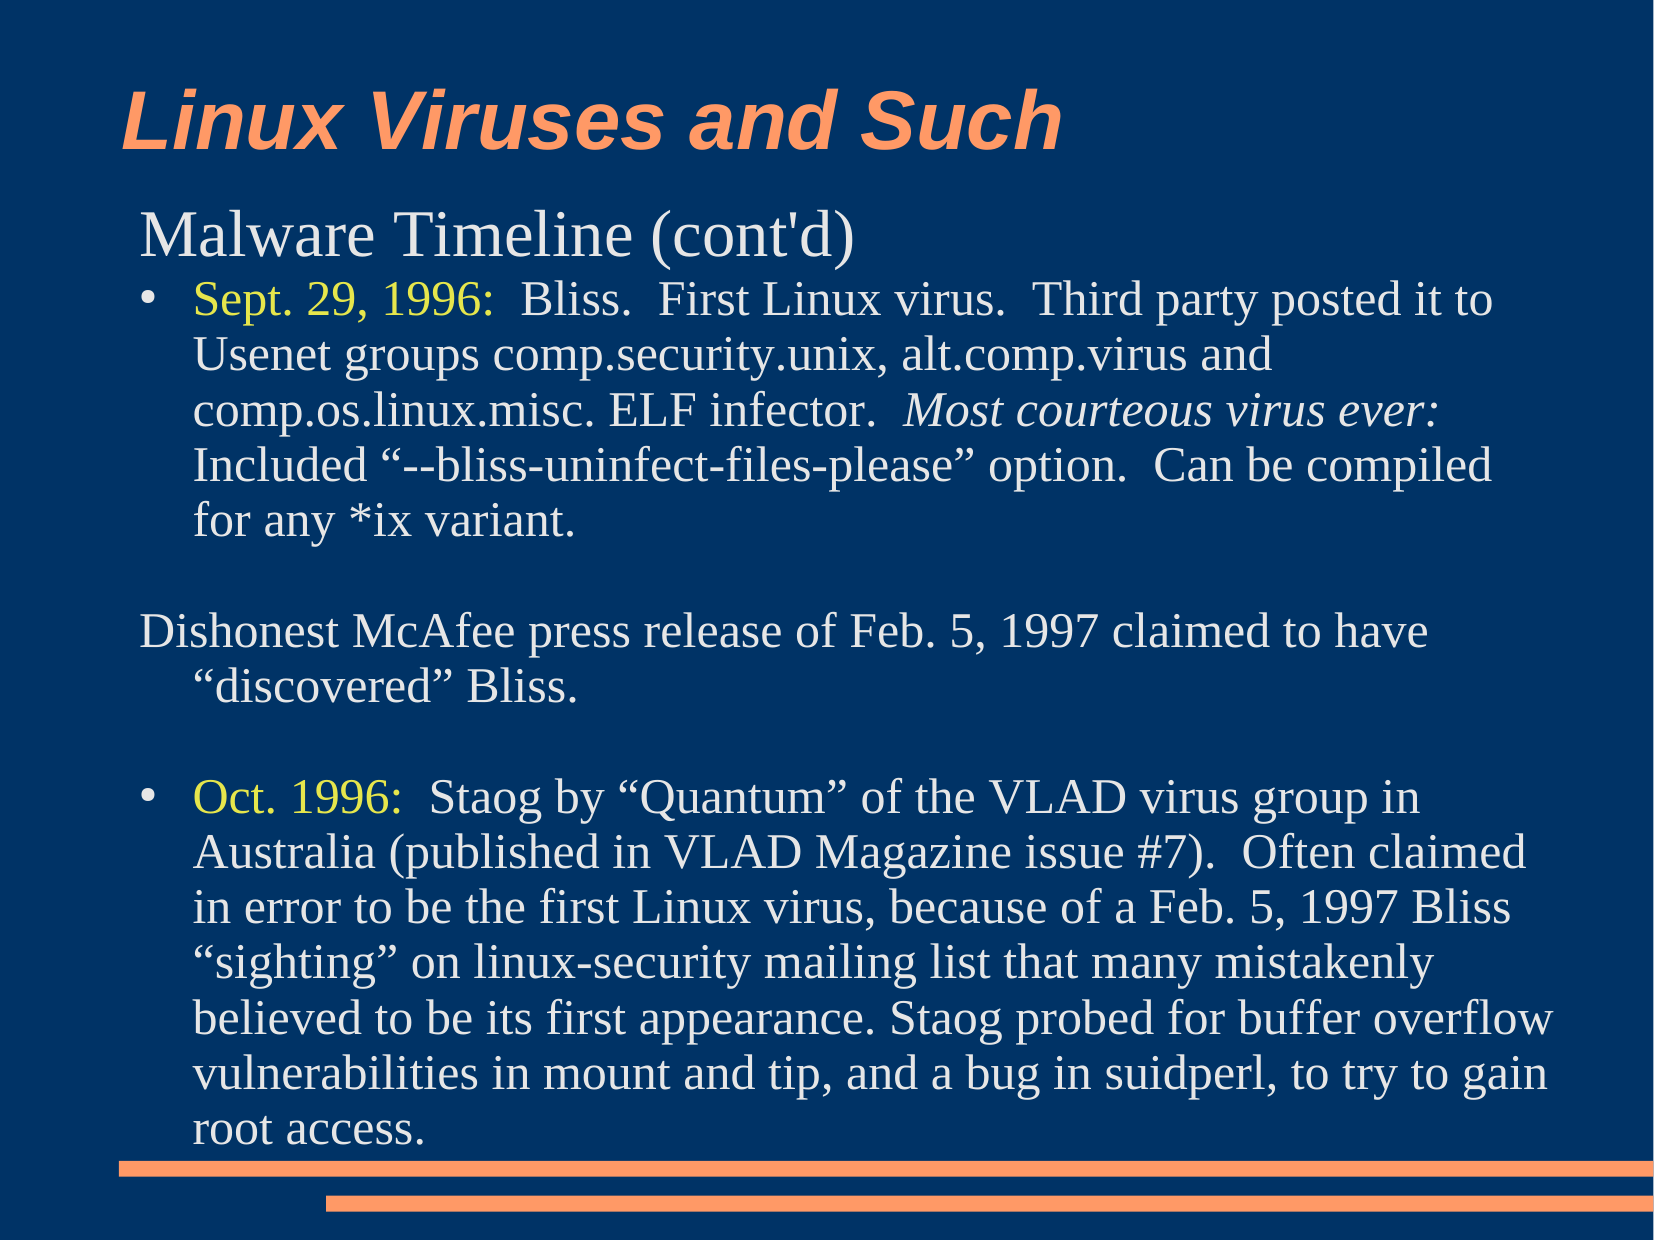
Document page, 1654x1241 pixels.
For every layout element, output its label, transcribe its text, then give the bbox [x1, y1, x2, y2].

title Linux Viruses and Such [121, 46, 1534, 196]
list Malware Timeline (cont'd) Sept. 29, 1996: Bliss. First Linux virus. Third party posted it to Usenet groups comp.security.unix, alt.comp.virus and comp.os.linux.misc. ELF infector. Most courteous virus ever: Included “--bliss-uninfect-files-please” option. Can be compiled for any *ix variant. Dishonest McAfee press release of Feb. 5, 1997 claimed to have “discovered” Bliss. Oct. 1996: Staog by “Quantum” of the VLAD virus group in Australia (published in VLAD Magazine issue #7). Often claimed in error to be the first Linux virus, because of a Feb. 5, 1997 Bliss “sighting” on linux-security mailing list that many mistakenly believed to be its first appearance. Staog probed for buffer overflow vulnerabilities in mount and tip, and a bug in suidperl, to try to gain root access. [121, 197, 1561, 1230]
